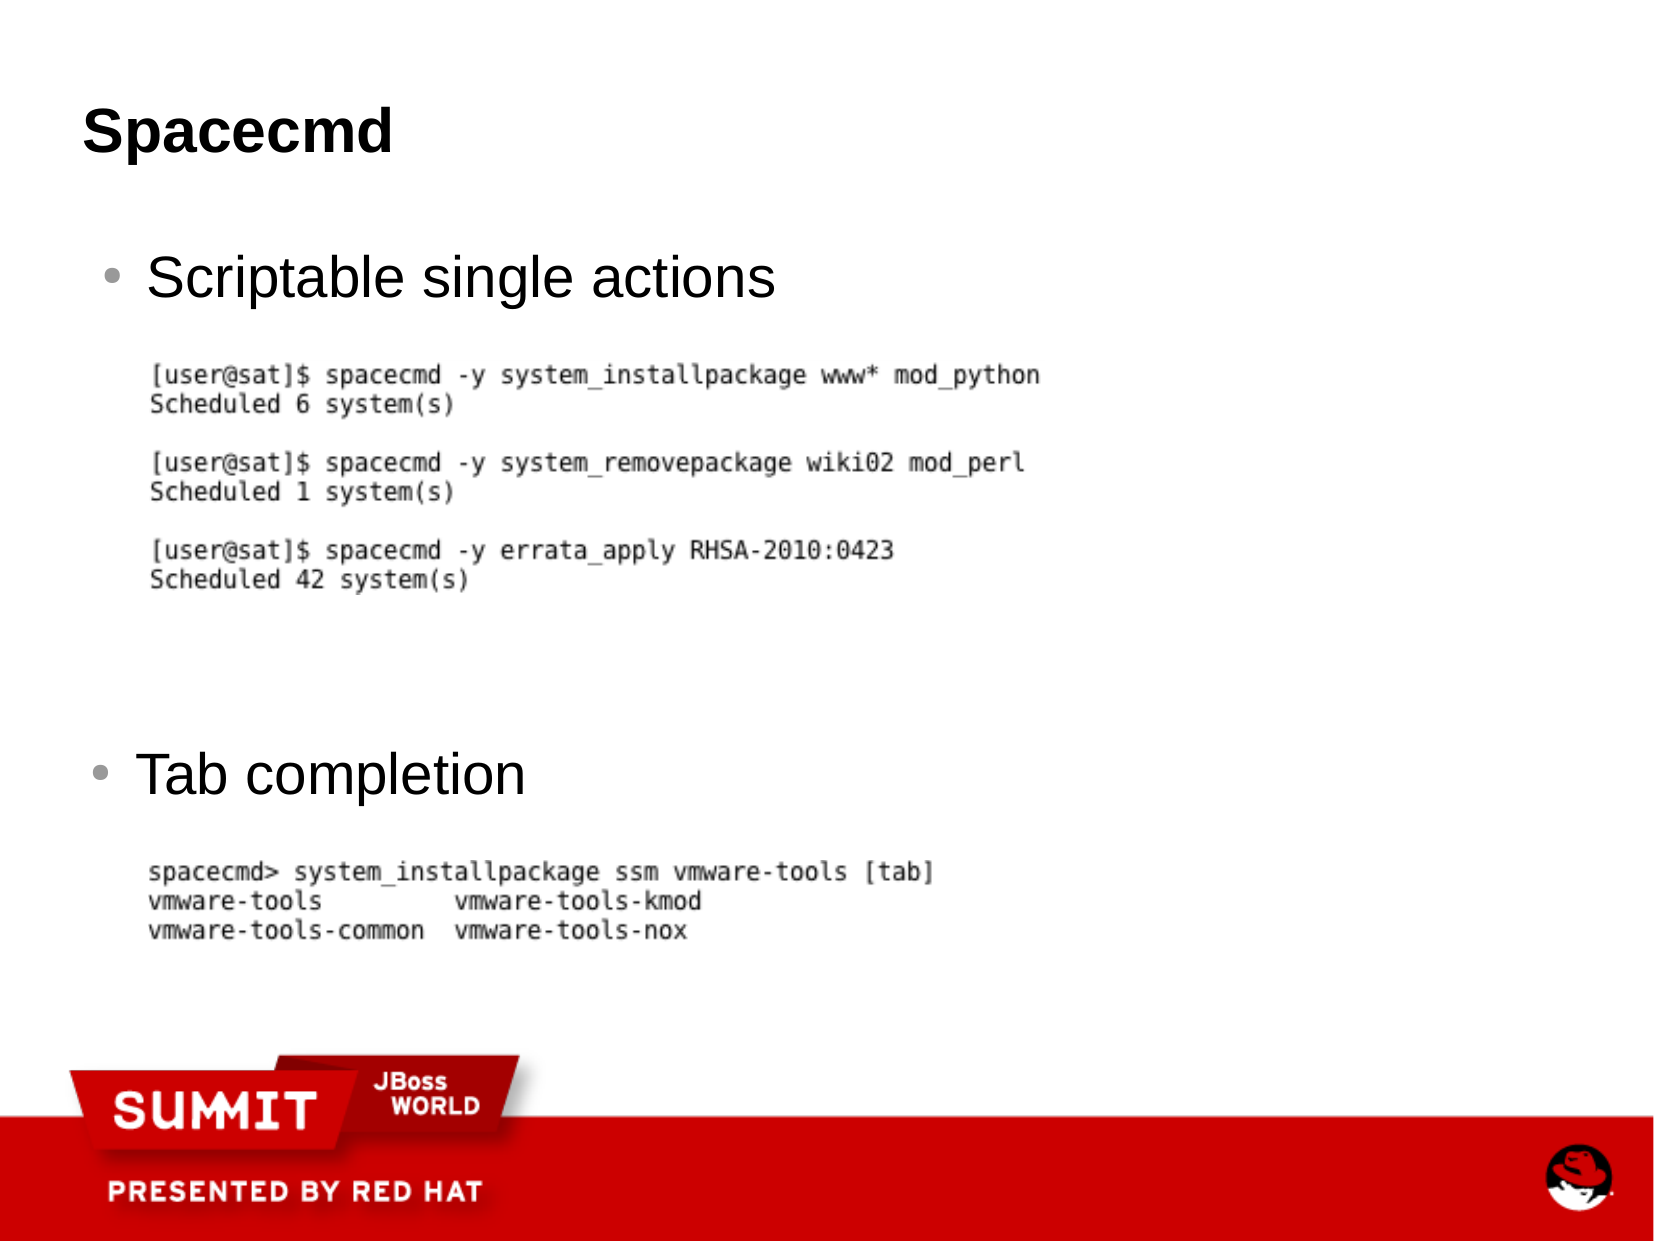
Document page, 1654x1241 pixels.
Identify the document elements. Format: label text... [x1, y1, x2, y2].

picture [0, 1043, 1654, 1241]
picture [148, 359, 1045, 595]
list Tab completion [75, 741, 1313, 855]
picture [148, 860, 936, 953]
list Scriptable single actions [86, 244, 1313, 376]
title Spacecmd [82, 37, 1571, 226]
